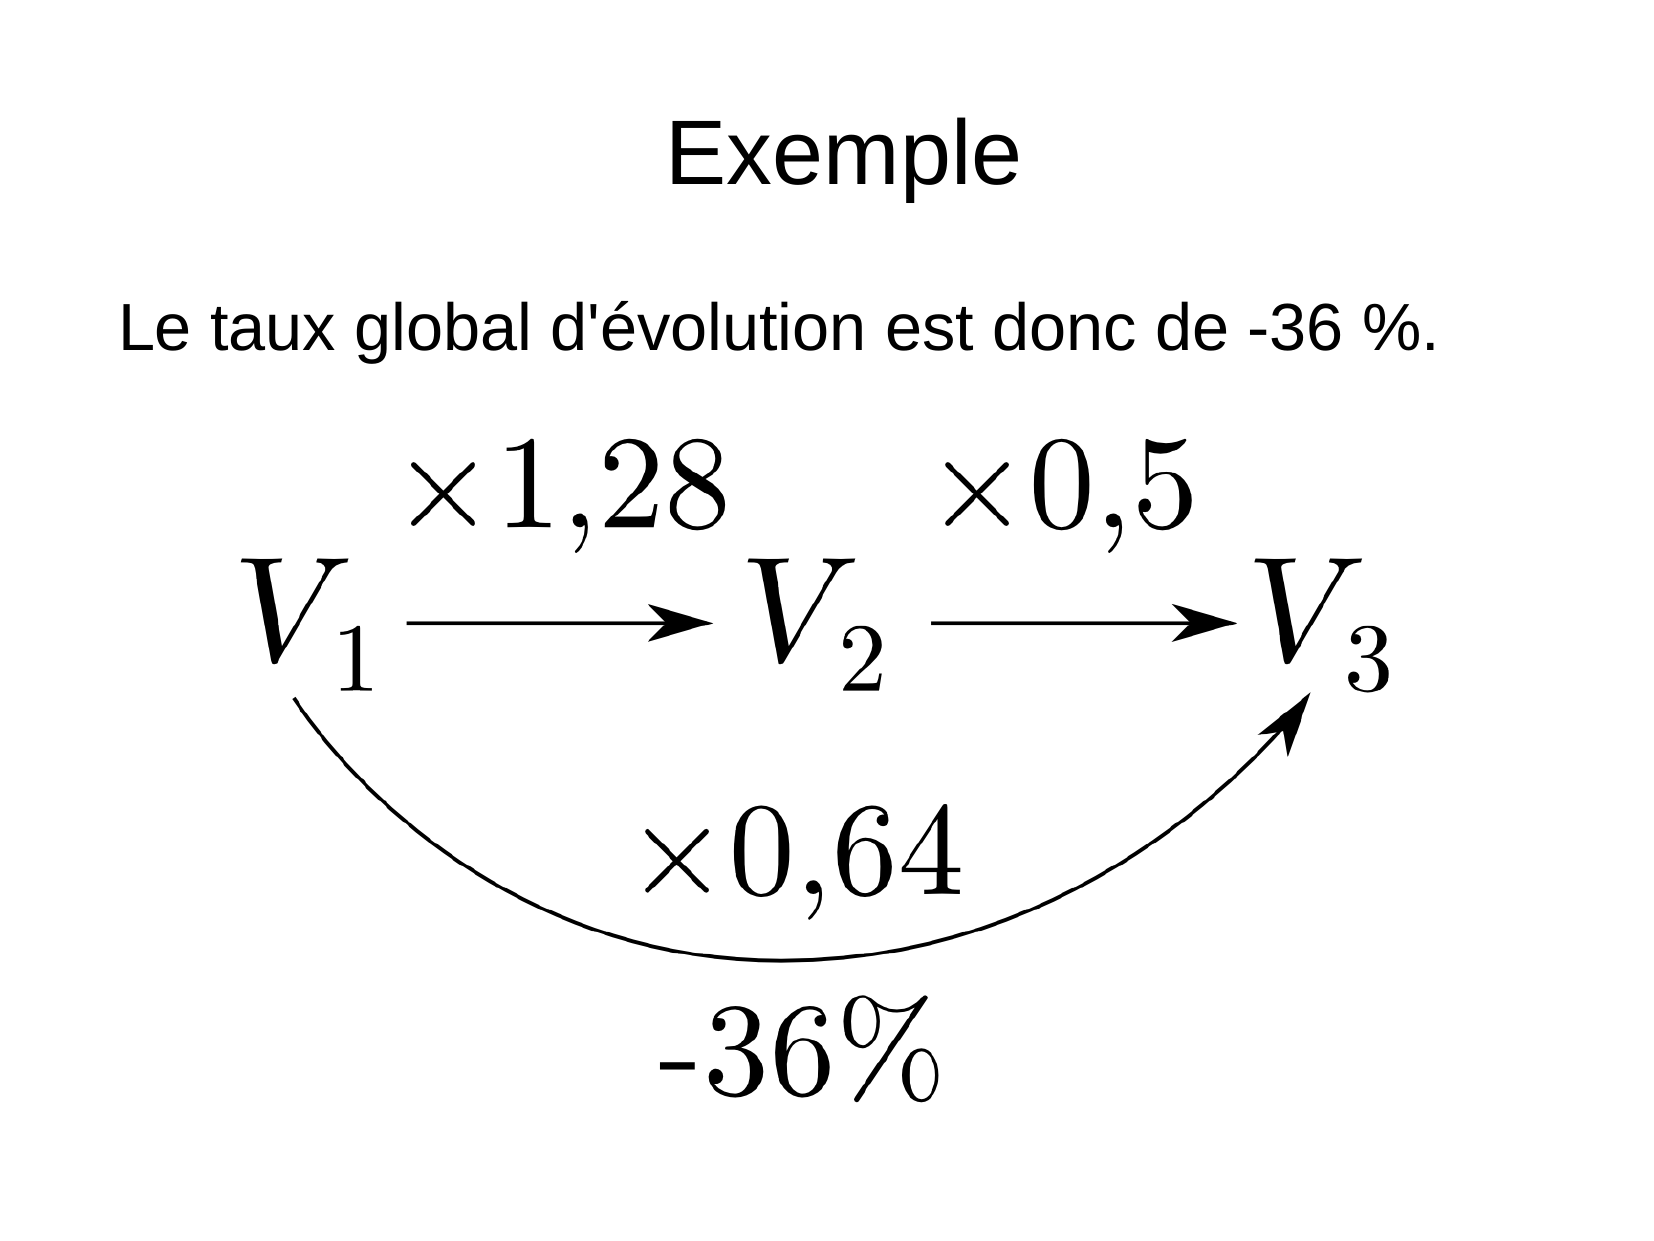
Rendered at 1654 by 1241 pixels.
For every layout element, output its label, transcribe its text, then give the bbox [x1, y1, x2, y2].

subtitle Le taux global d'évolution est donc de -36 %. [82, 290, 1571, 1010]
title Exemple [82, 49, 1571, 257]
picture [191, 319, 1432, 1194]
